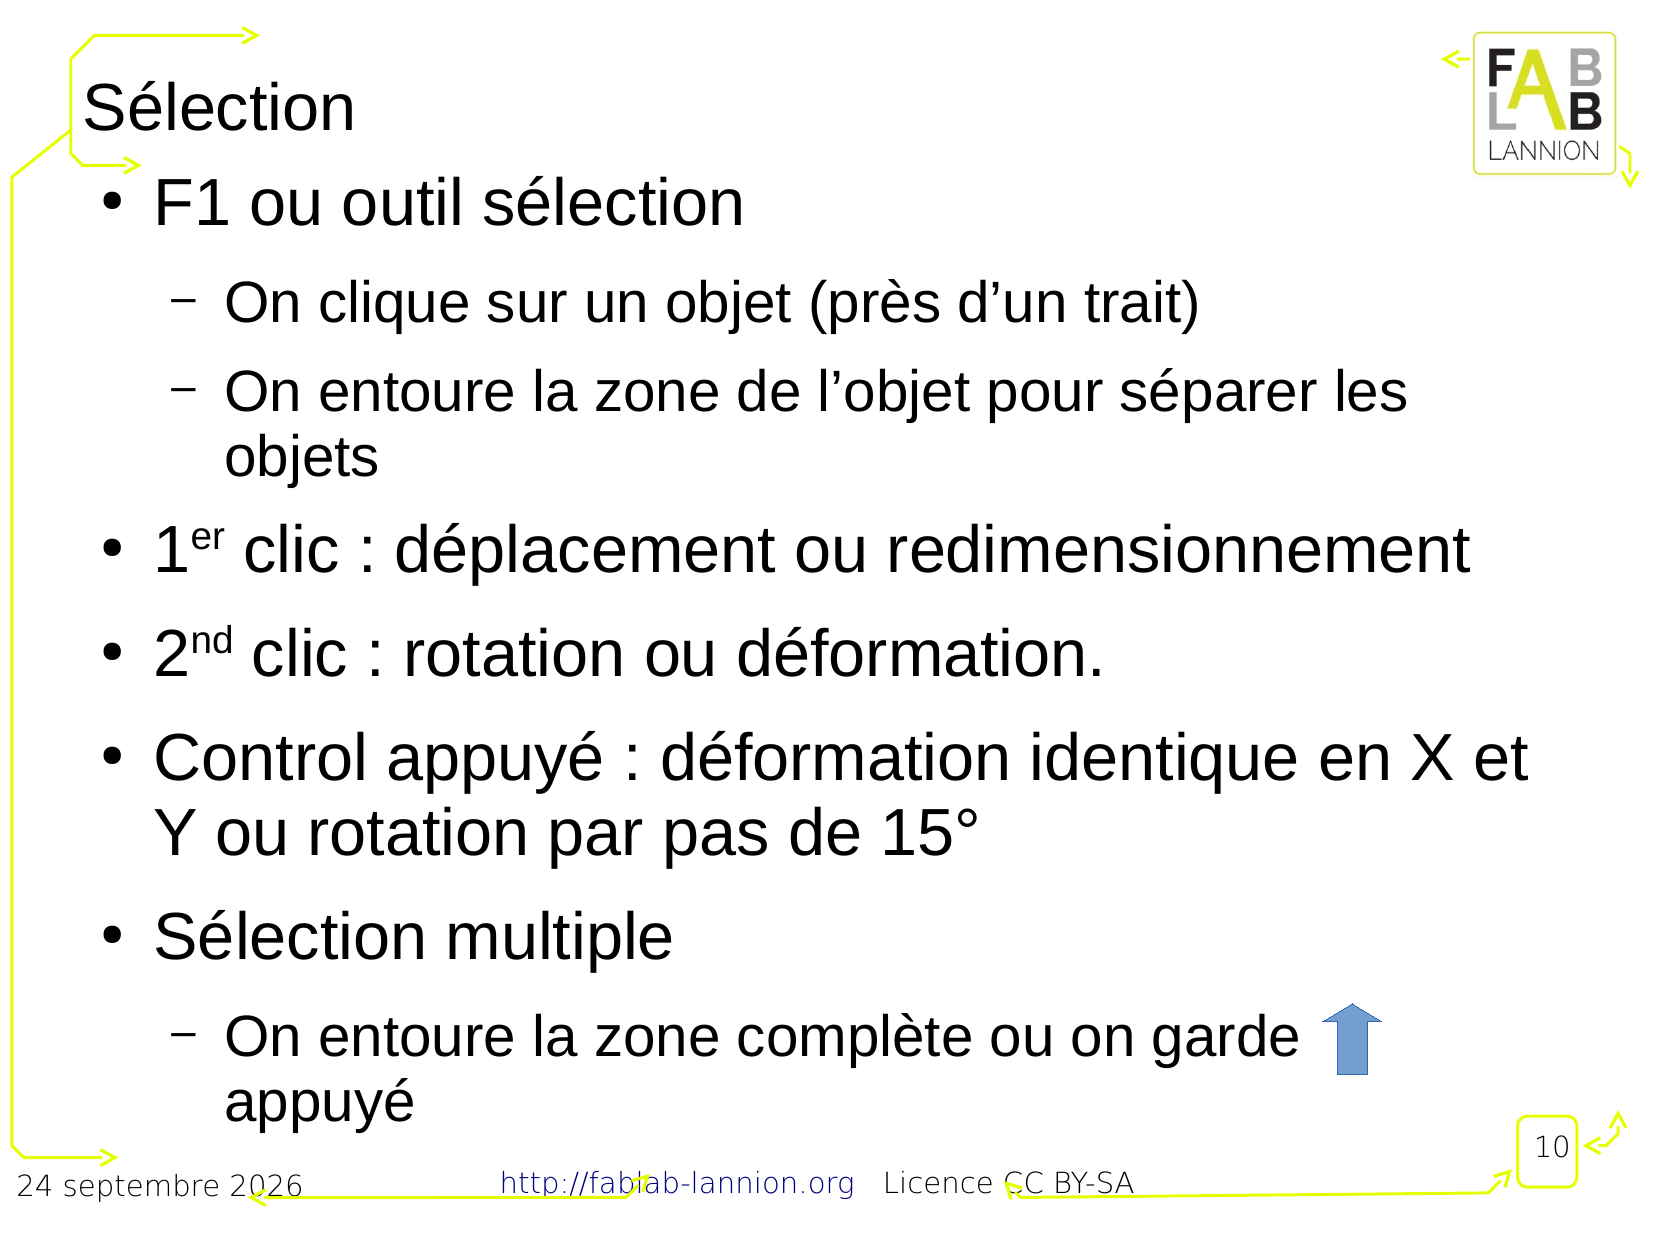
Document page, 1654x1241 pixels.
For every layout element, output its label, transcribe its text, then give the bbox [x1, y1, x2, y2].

picture [1470, 29, 1619, 178]
title Sélection [82, 49, 1441, 165]
list F1 ou outil sélection On clique sur un objet (près d’un trait) On entoure la zone de l’objet pour séparer les objets 1er clic : déplacement ou redimensionnement 2nd clic : rotation ou déformation. Control appuyé : déformation identique en X et Y ou rotation par pas de 15° Sélection multiple On entoure la zone complète ou on garde appuyé [82, 165, 1571, 981]
text_box [1322, 1003, 1382, 1075]
